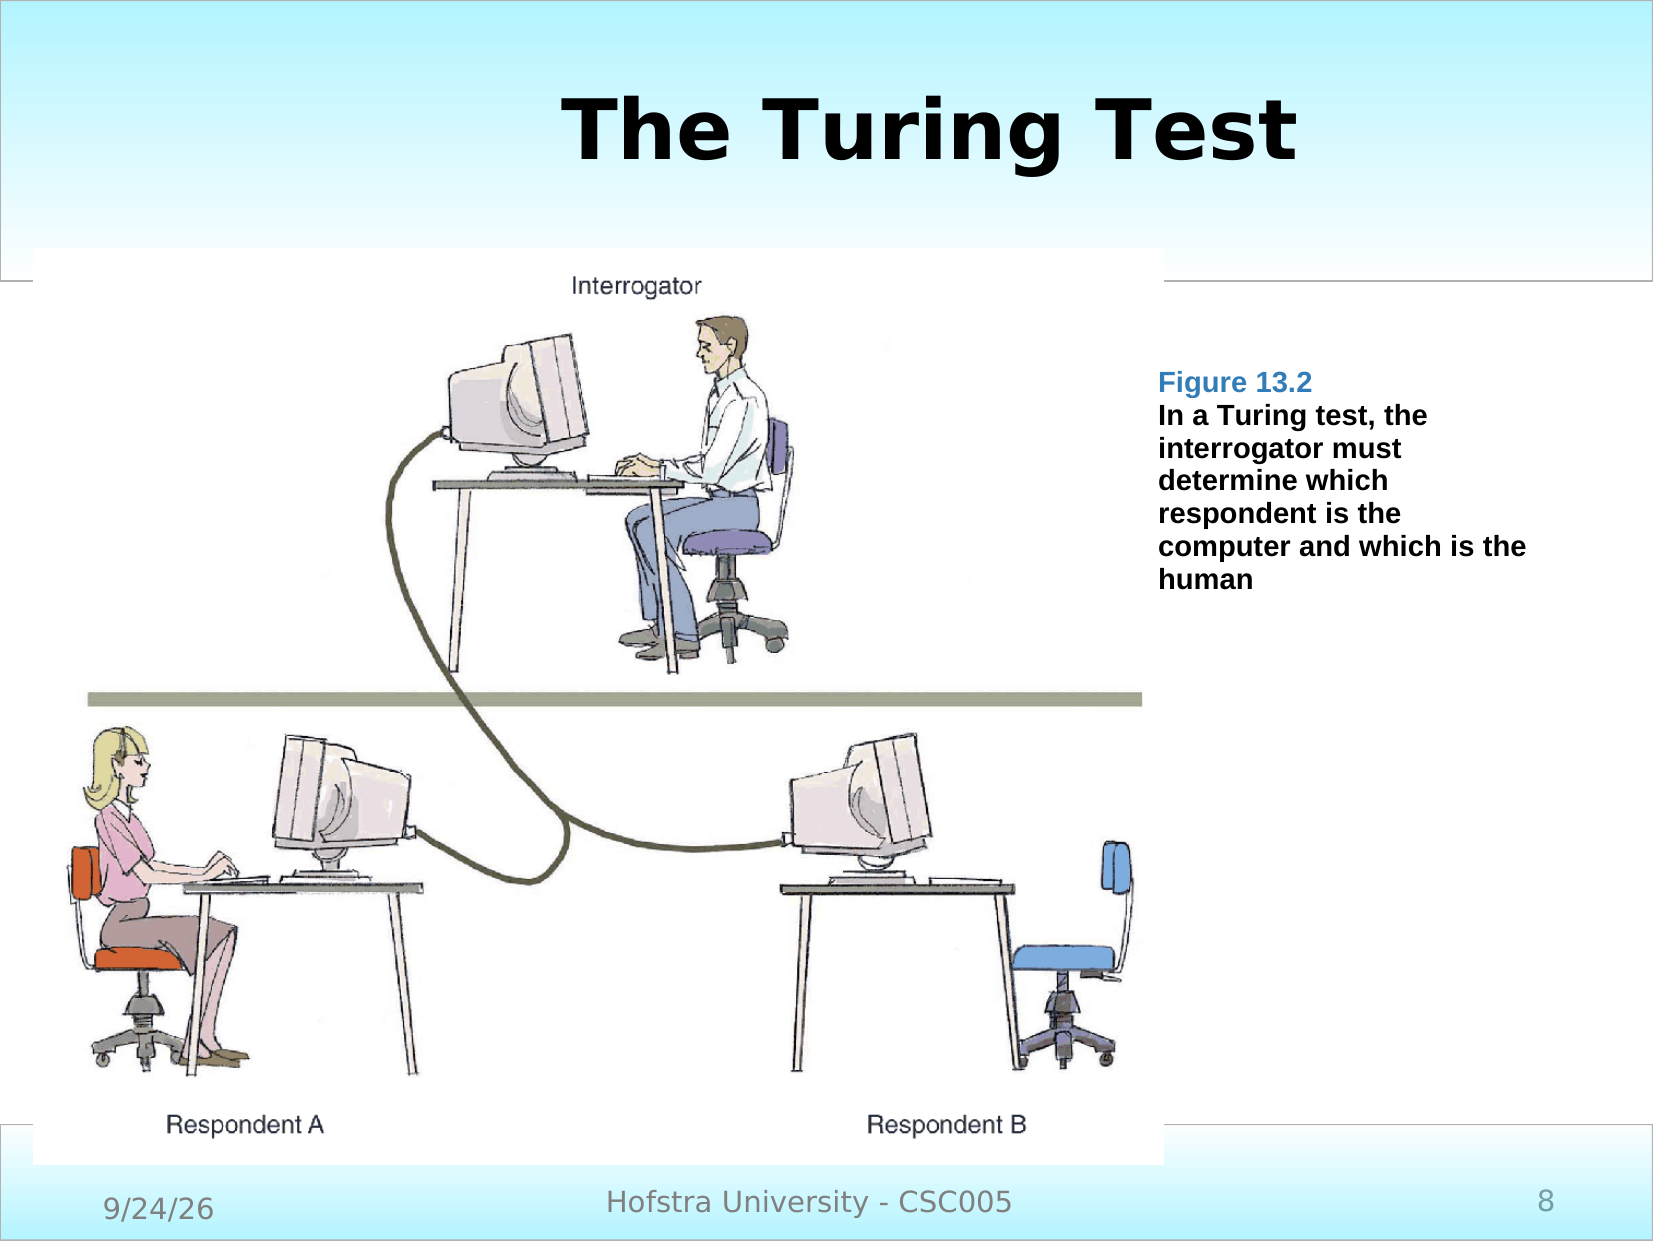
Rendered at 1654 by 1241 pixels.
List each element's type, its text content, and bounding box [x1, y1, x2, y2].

picture [33, 248, 1164, 1165]
text_box Figure 13.2 In a Turing test, the interrogator must determine which respondent is the computer and which is the human [1143, 358, 1557, 604]
title The Turing Test [247, 27, 1612, 235]
